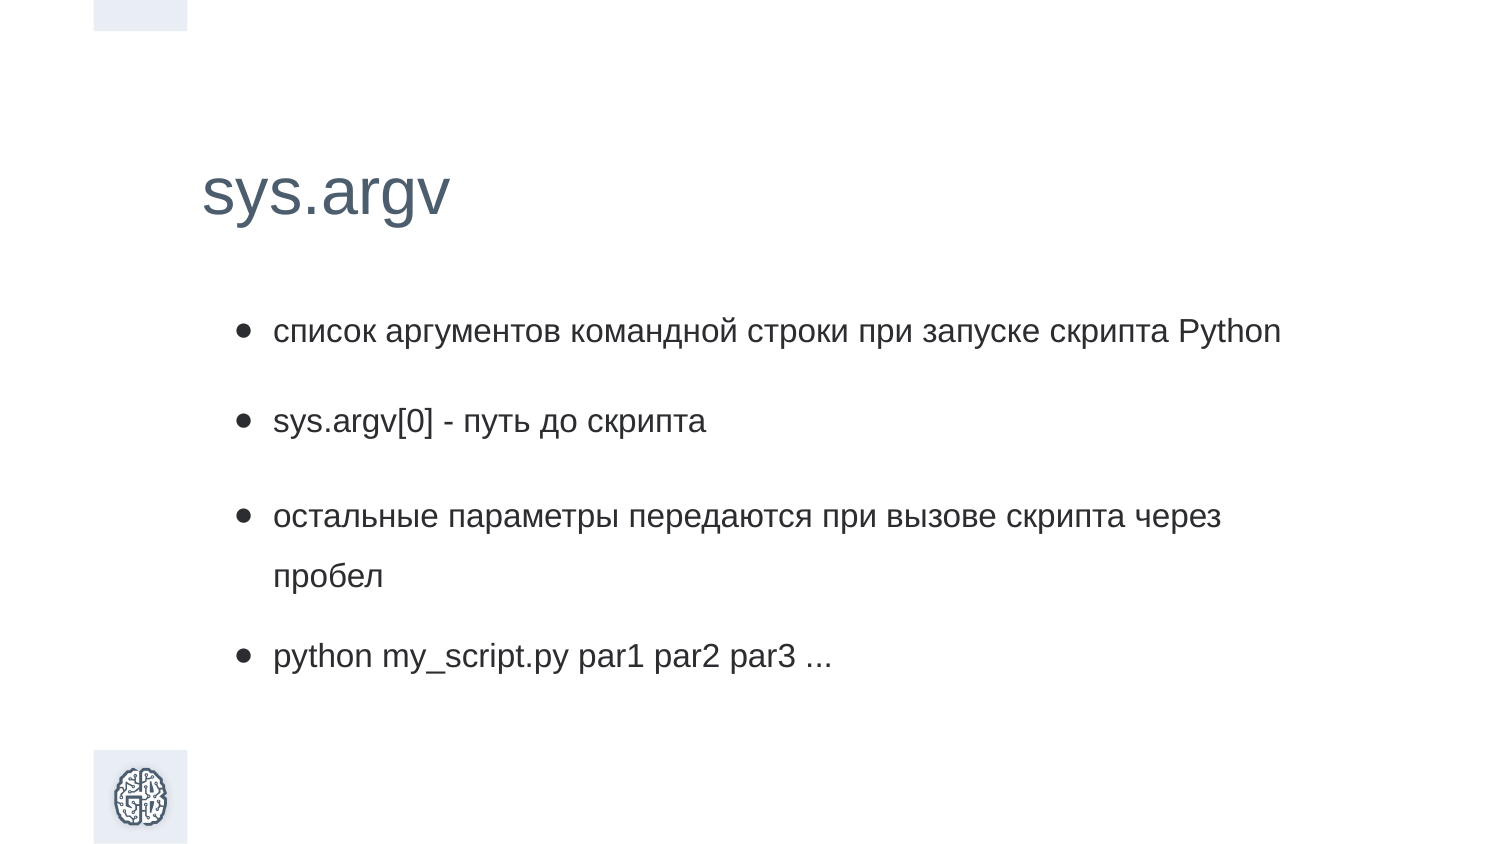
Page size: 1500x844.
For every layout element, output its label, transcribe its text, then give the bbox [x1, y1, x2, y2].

text_box sys.argv[0] - путь до скрипта [187, 379, 1312, 446]
text_box sys.argv [187, 93, 1312, 259]
picture [106, 760, 175, 834]
text_box остальные параметры передаются при вызове скрипта через пробел [187, 497, 1312, 571]
text_box python my_script.py par1 par2 par3 ... [187, 584, 1312, 704]
text_box список аргументов командной строки при запуске скрипта Python [187, 259, 1312, 379]
